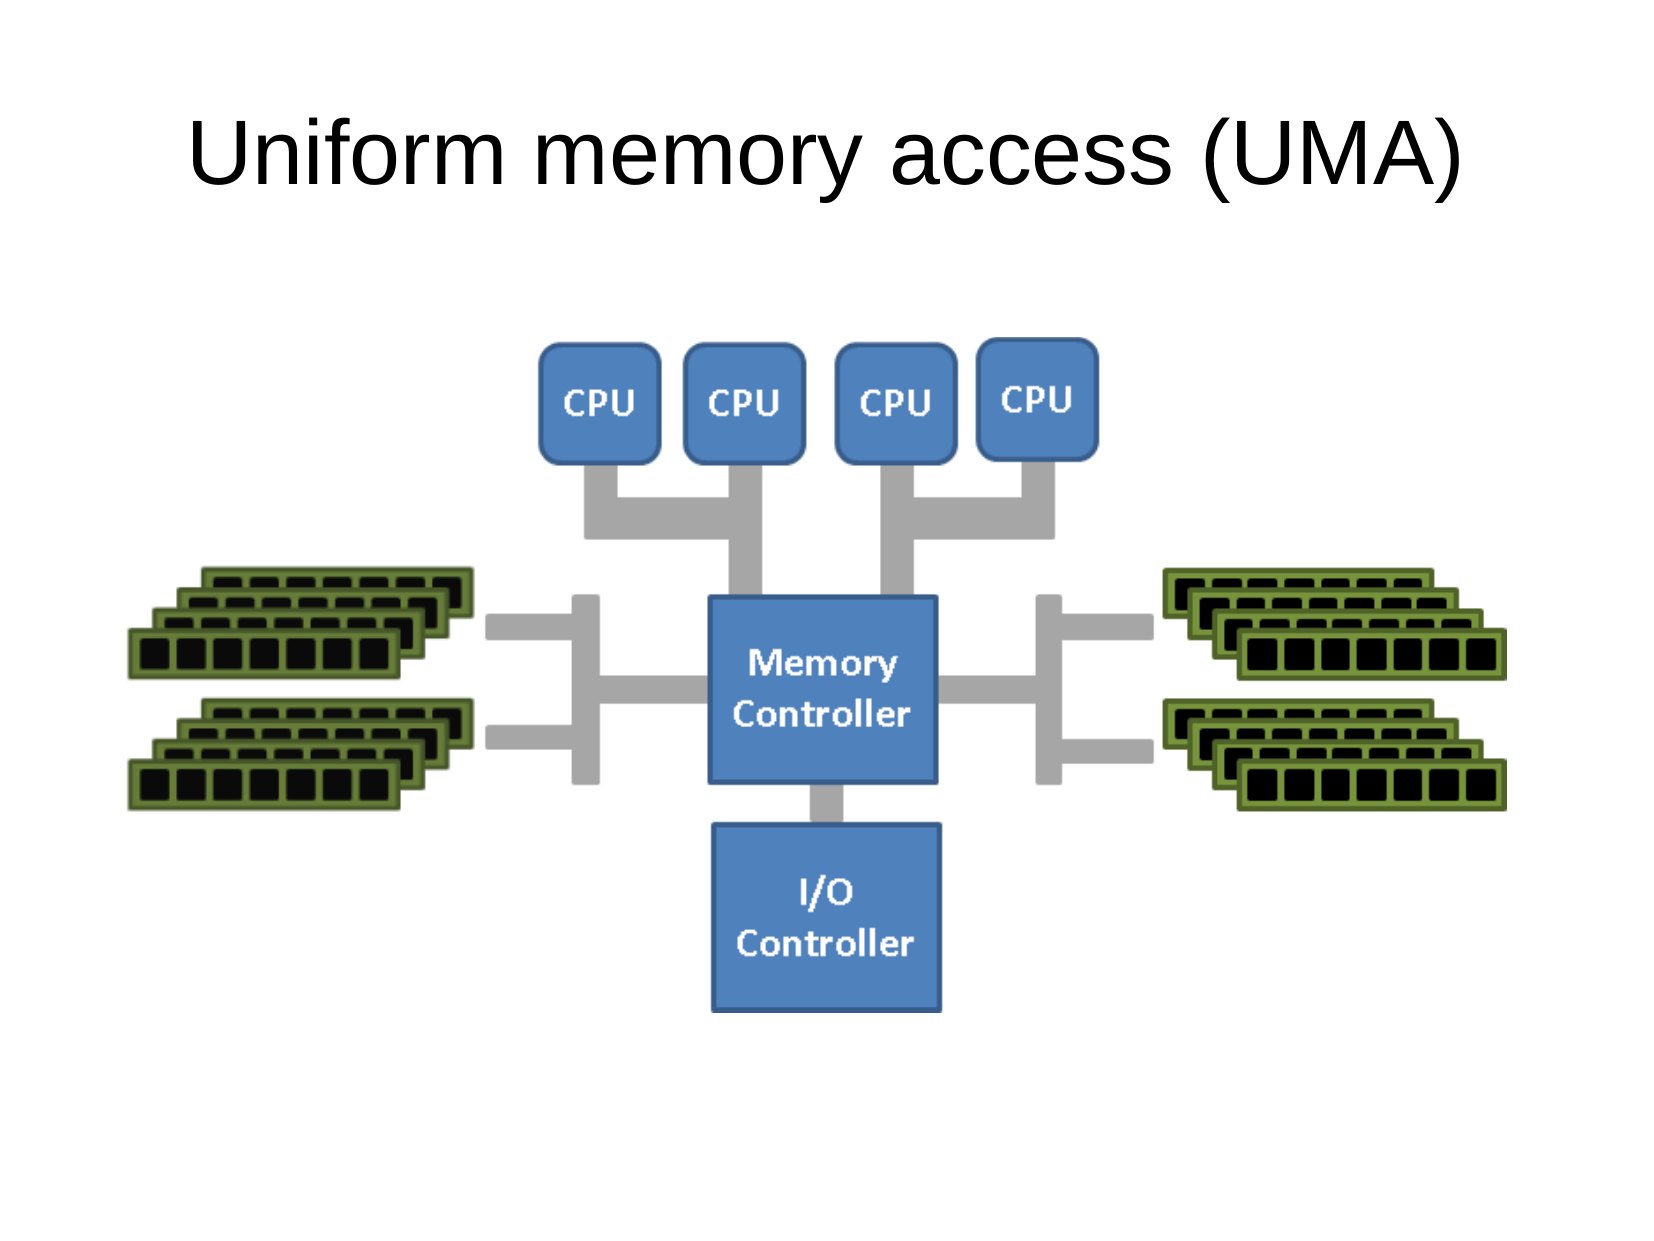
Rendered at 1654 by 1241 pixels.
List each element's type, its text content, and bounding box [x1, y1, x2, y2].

picture [124, 337, 1507, 1013]
title Uniform memory access (UMA) [82, 49, 1571, 257]
